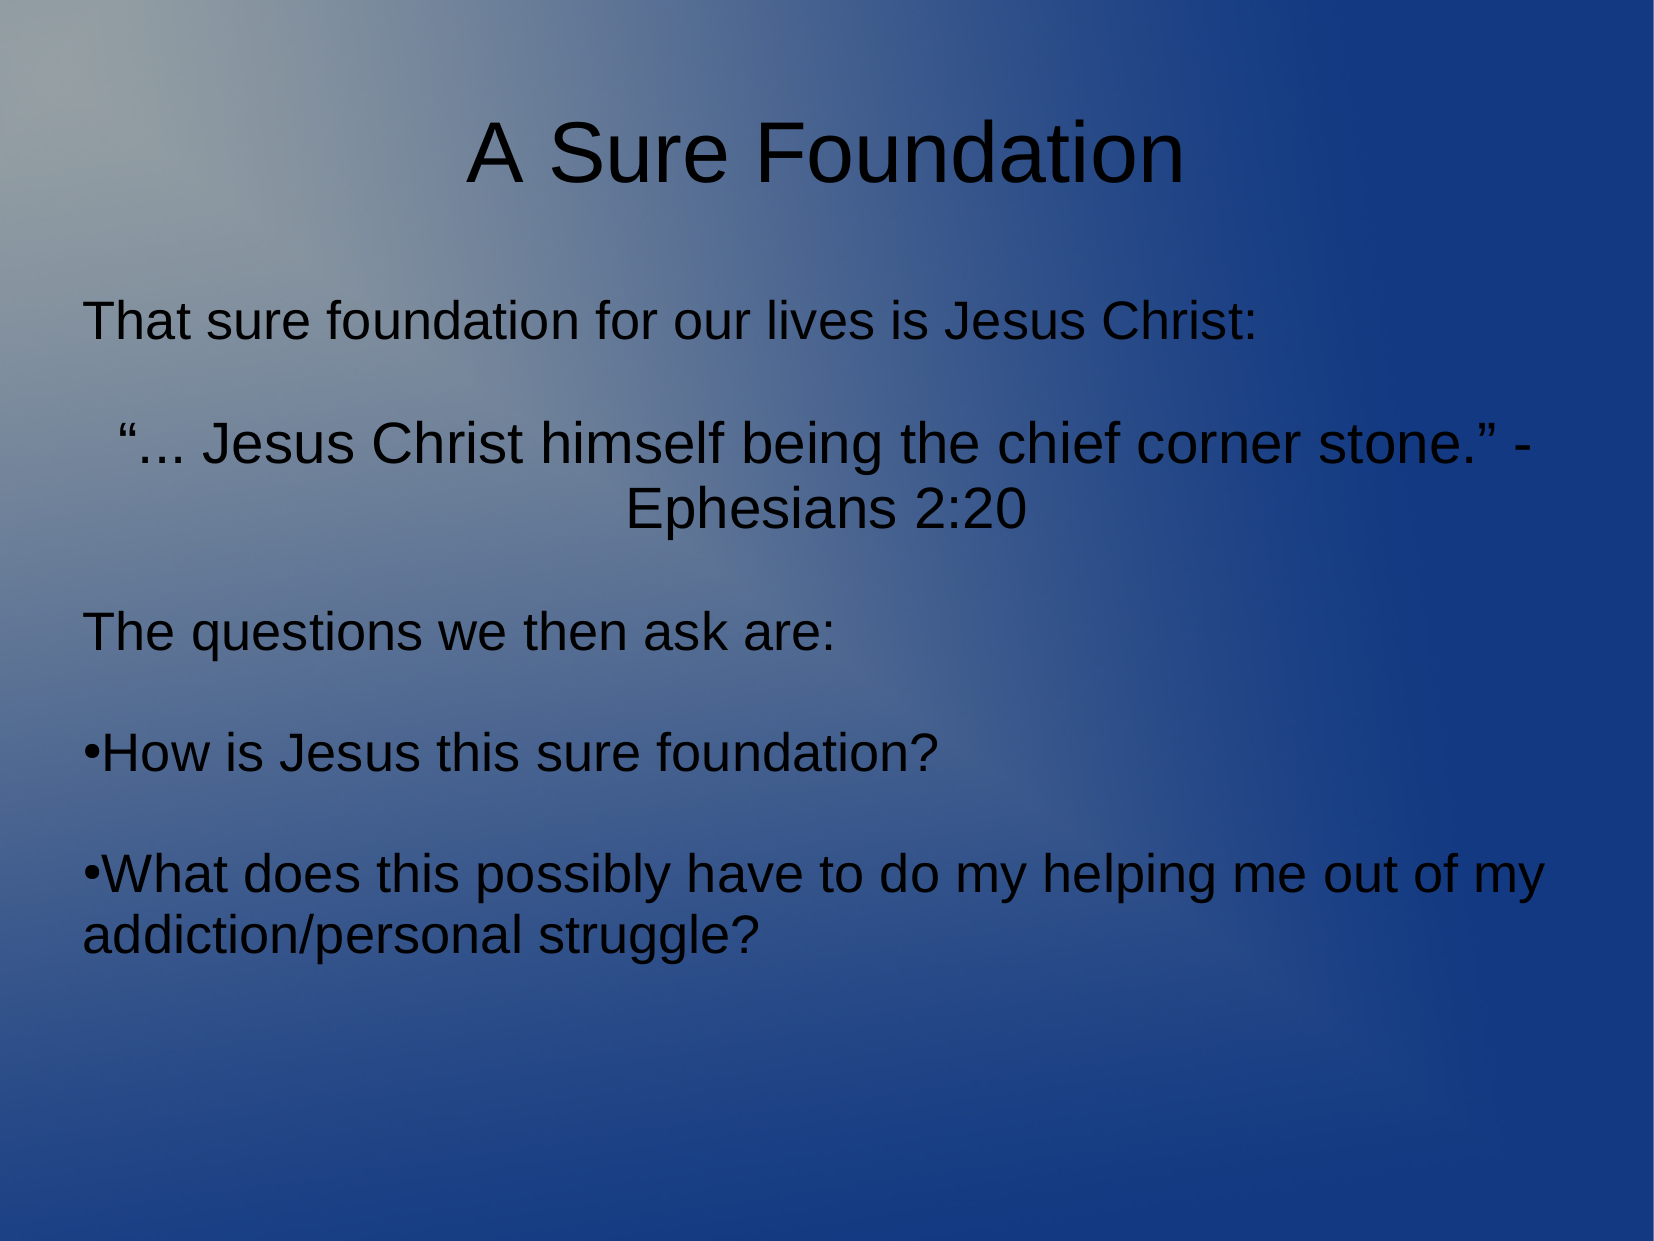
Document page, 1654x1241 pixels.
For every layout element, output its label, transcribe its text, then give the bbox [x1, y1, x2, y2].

picture [0, 0, 1654, 1241]
subtitle That sure foundation for our lives is Jesus Christ: “... Jesus Christ himself being the chief corner stone.” - Ephesians 2:20 The questions we then ask are: How is Jesus this sure foundation? What does this possibly have to do my helping me out of my addiction/personal struggle? [82, 290, 1571, 1121]
title A Sure Foundation [82, 49, 1571, 257]
